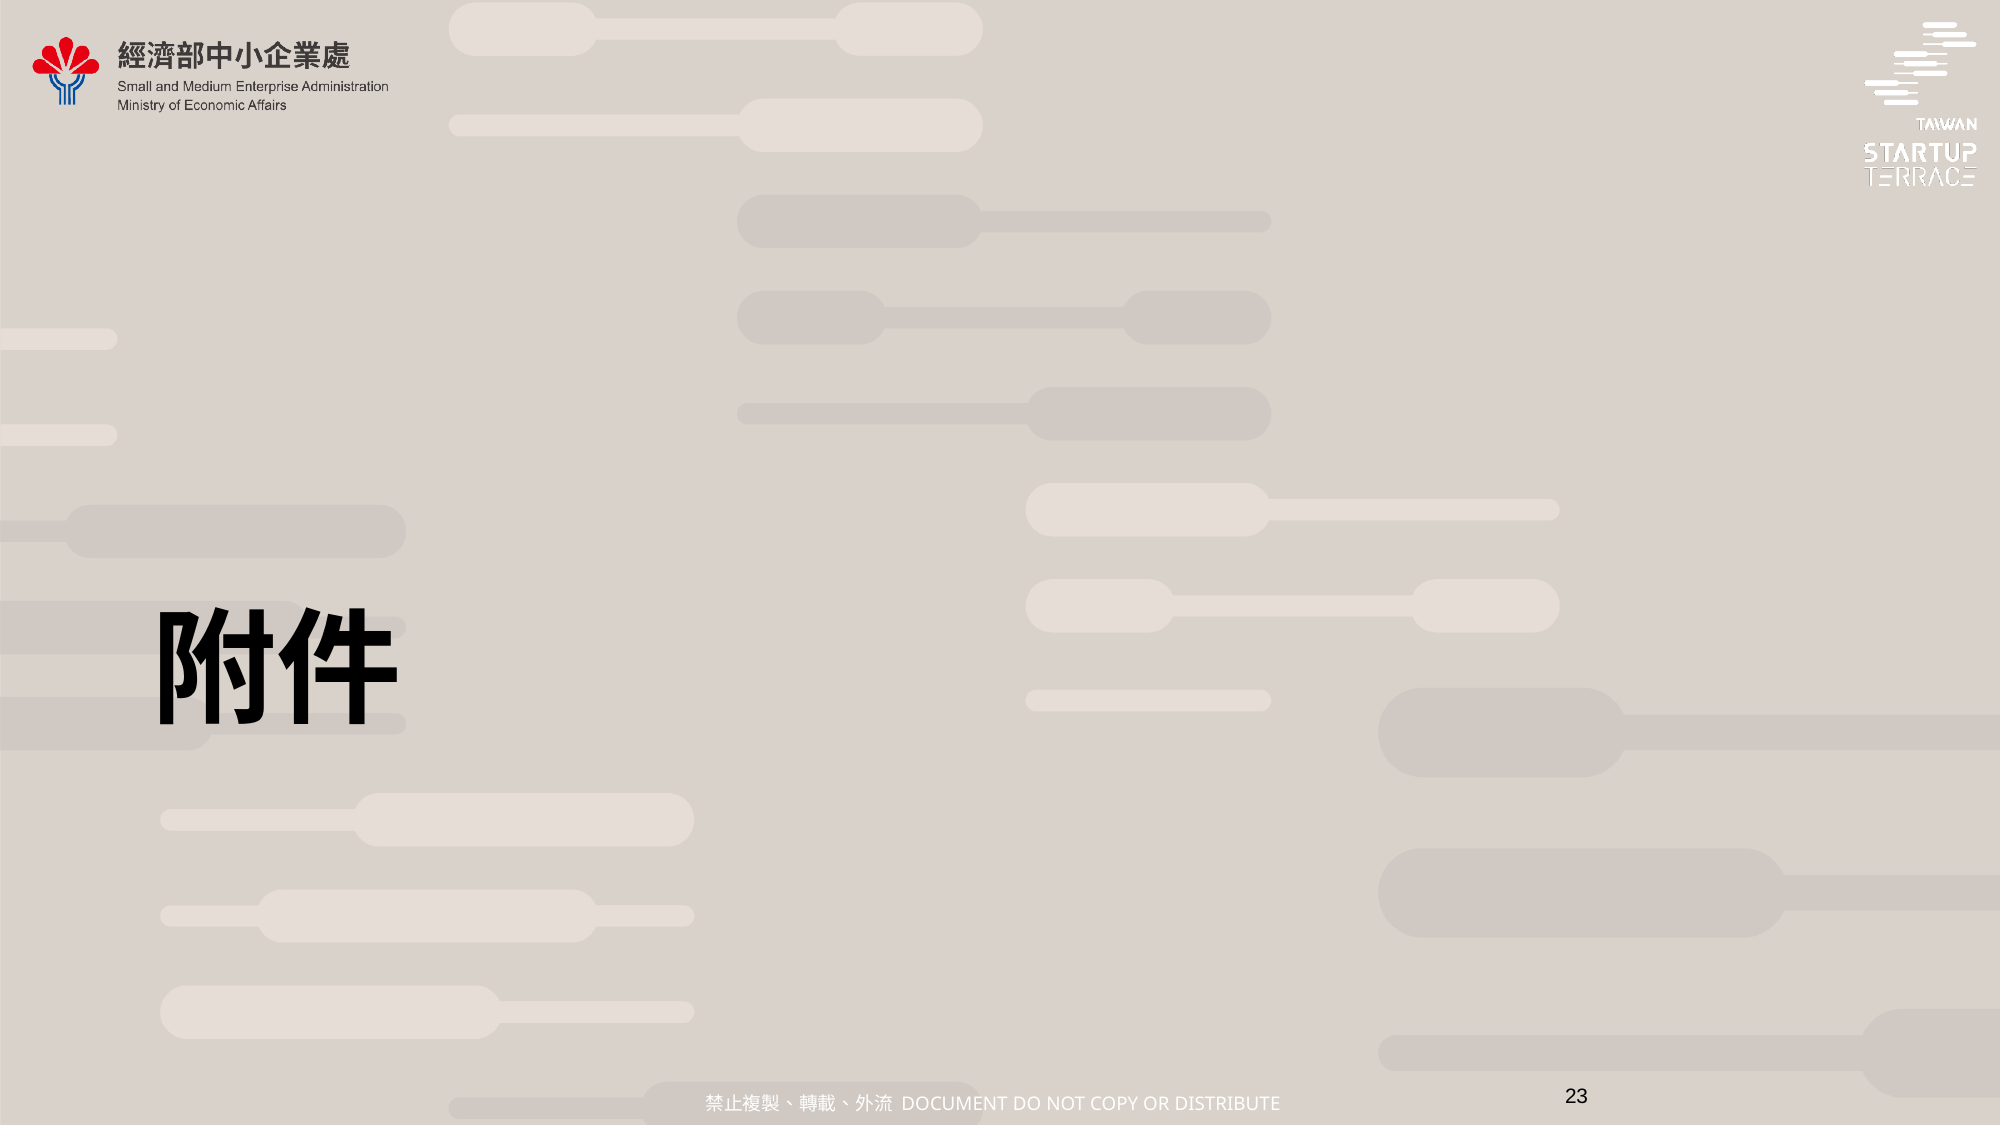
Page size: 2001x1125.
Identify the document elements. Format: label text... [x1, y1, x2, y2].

text_box 23 [1550, 1064, 2000, 1125]
title 附件 [136, 280, 1862, 749]
